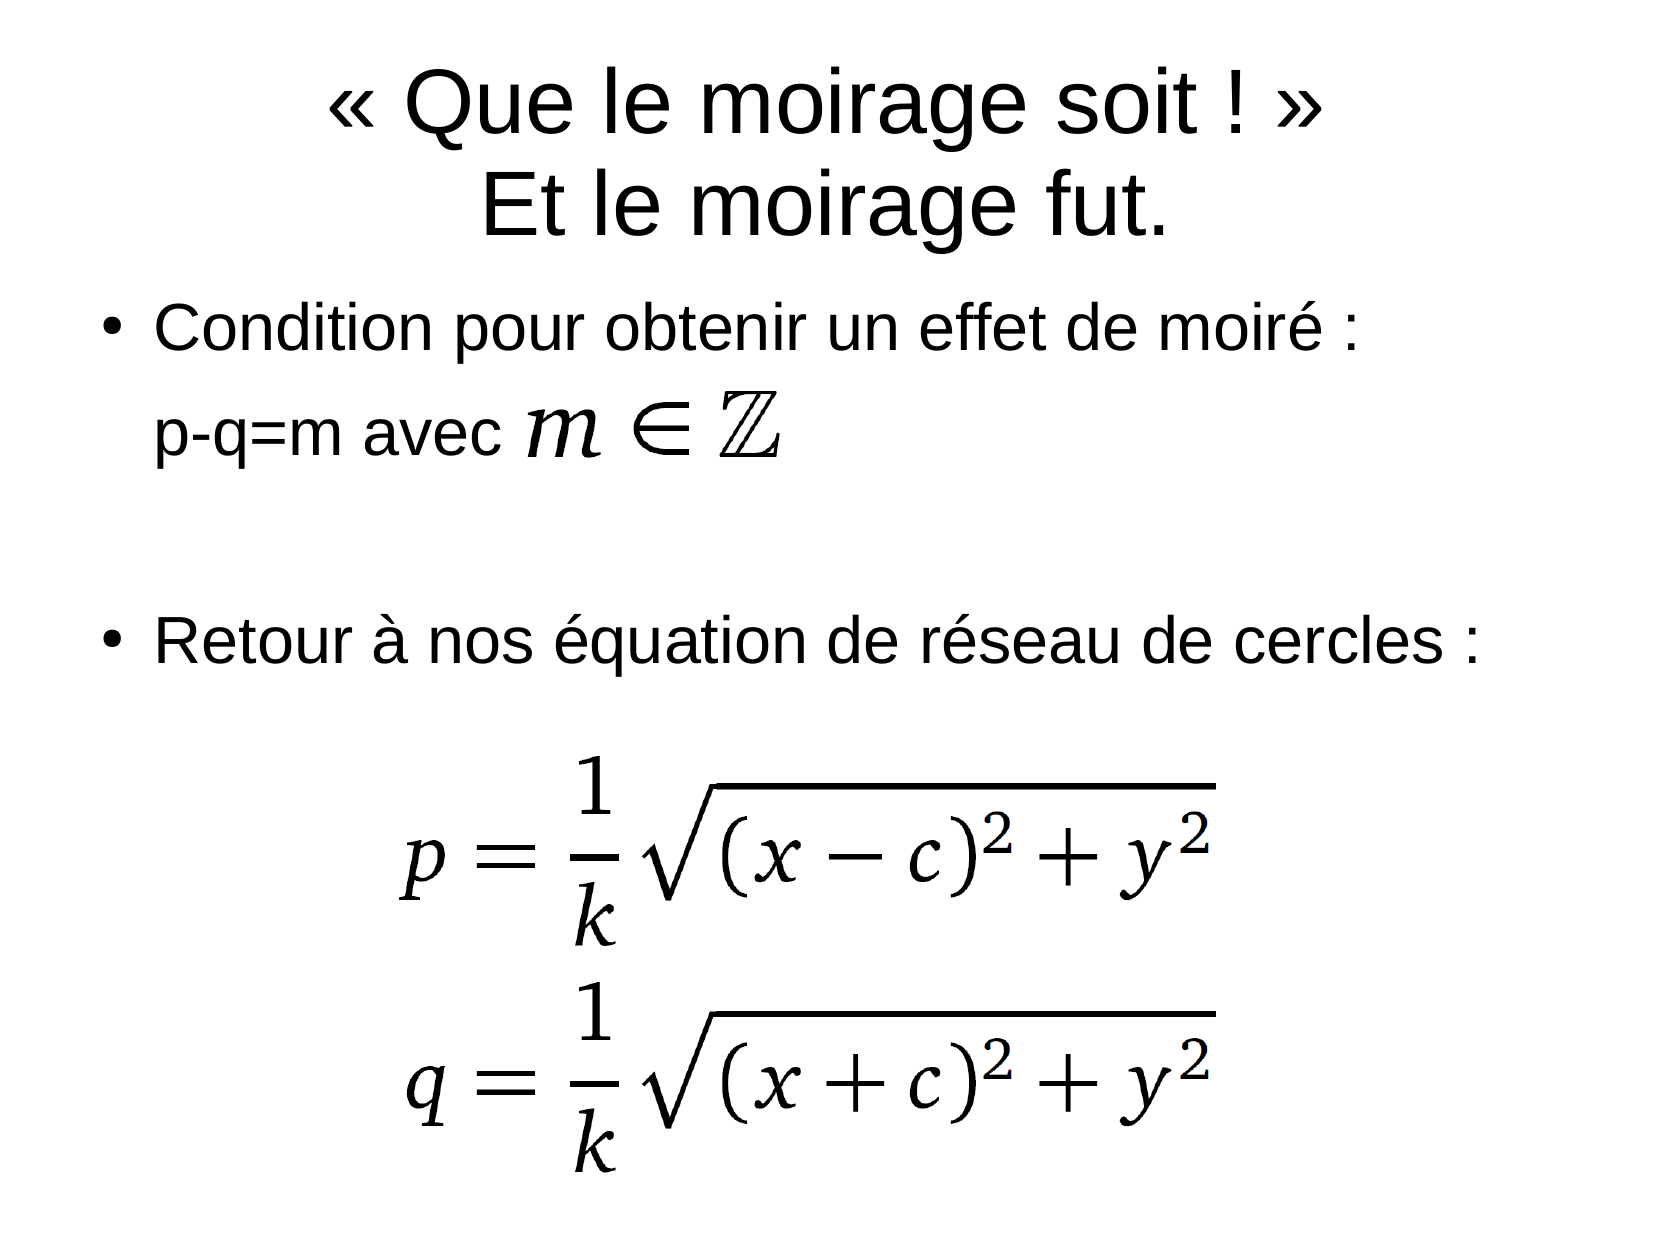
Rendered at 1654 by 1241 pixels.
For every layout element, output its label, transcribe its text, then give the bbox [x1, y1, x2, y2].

picture [520, 366, 787, 485]
picture [354, 698, 1241, 1195]
title « Que le moirage soit ! » Et le moirage fut. [82, 49, 1571, 257]
list Condition pour obtenir un effet de moiré : p-q=m avec Retour à nos équation de réseau de cercles : [82, 290, 1571, 1109]
